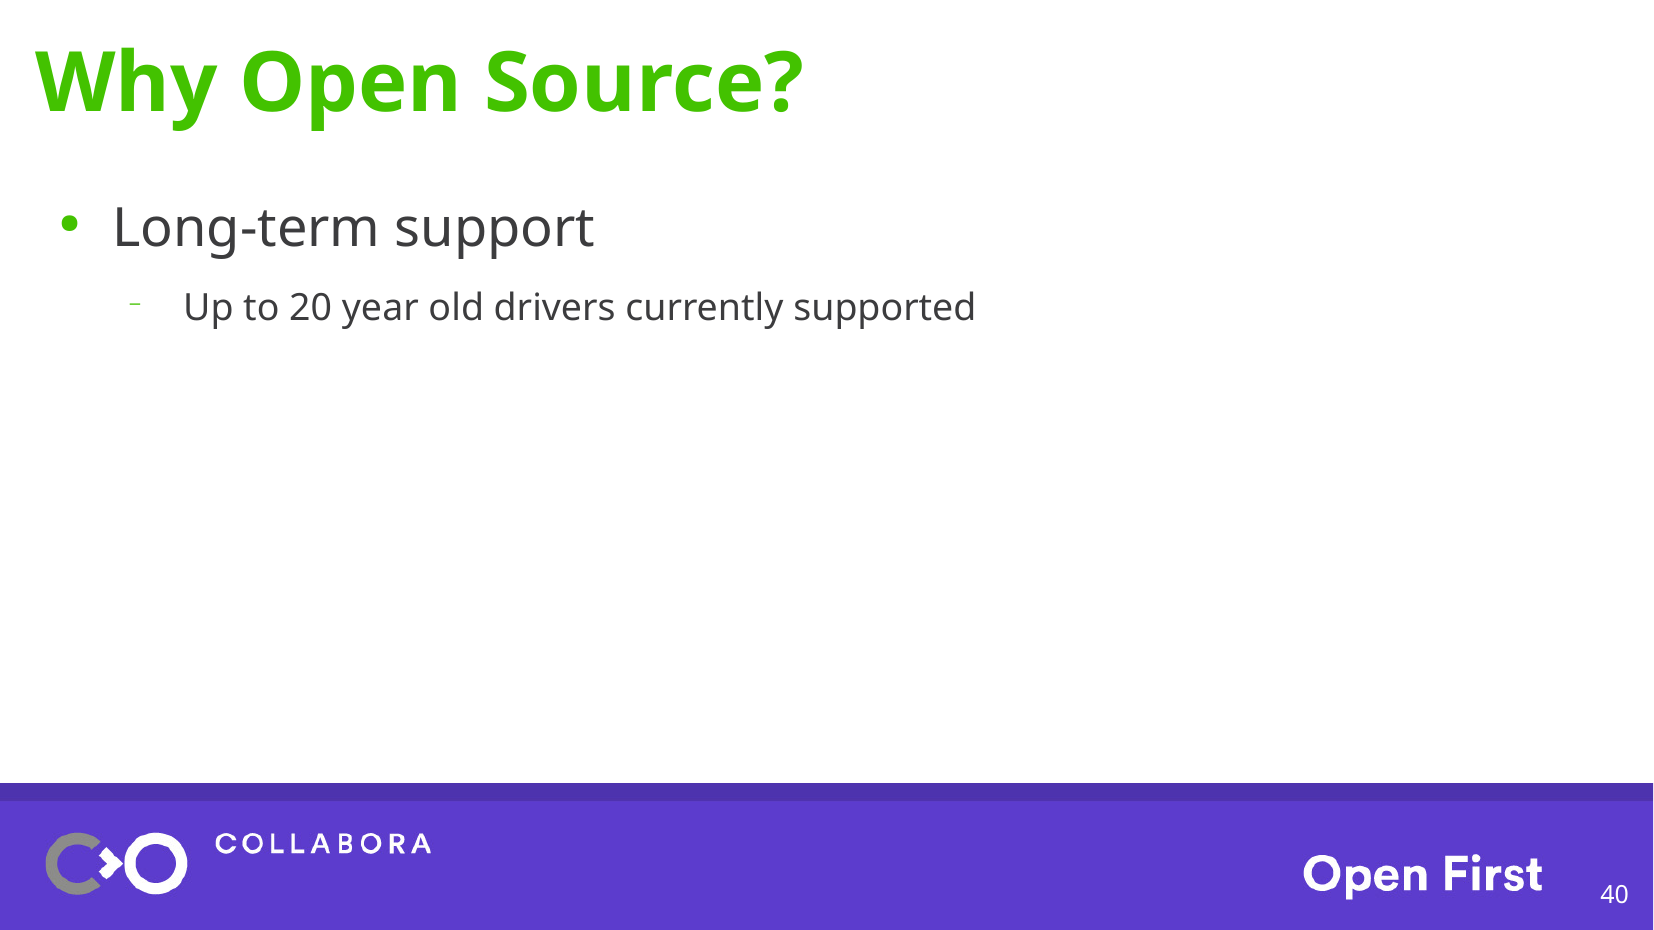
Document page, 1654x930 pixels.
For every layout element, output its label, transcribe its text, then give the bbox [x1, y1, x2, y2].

list Long-term support Up to 20 year old drivers currently supported [41, 160, 1613, 804]
title Why Open Source? [35, 28, 1608, 192]
picture [0, 0, 1654, 930]
